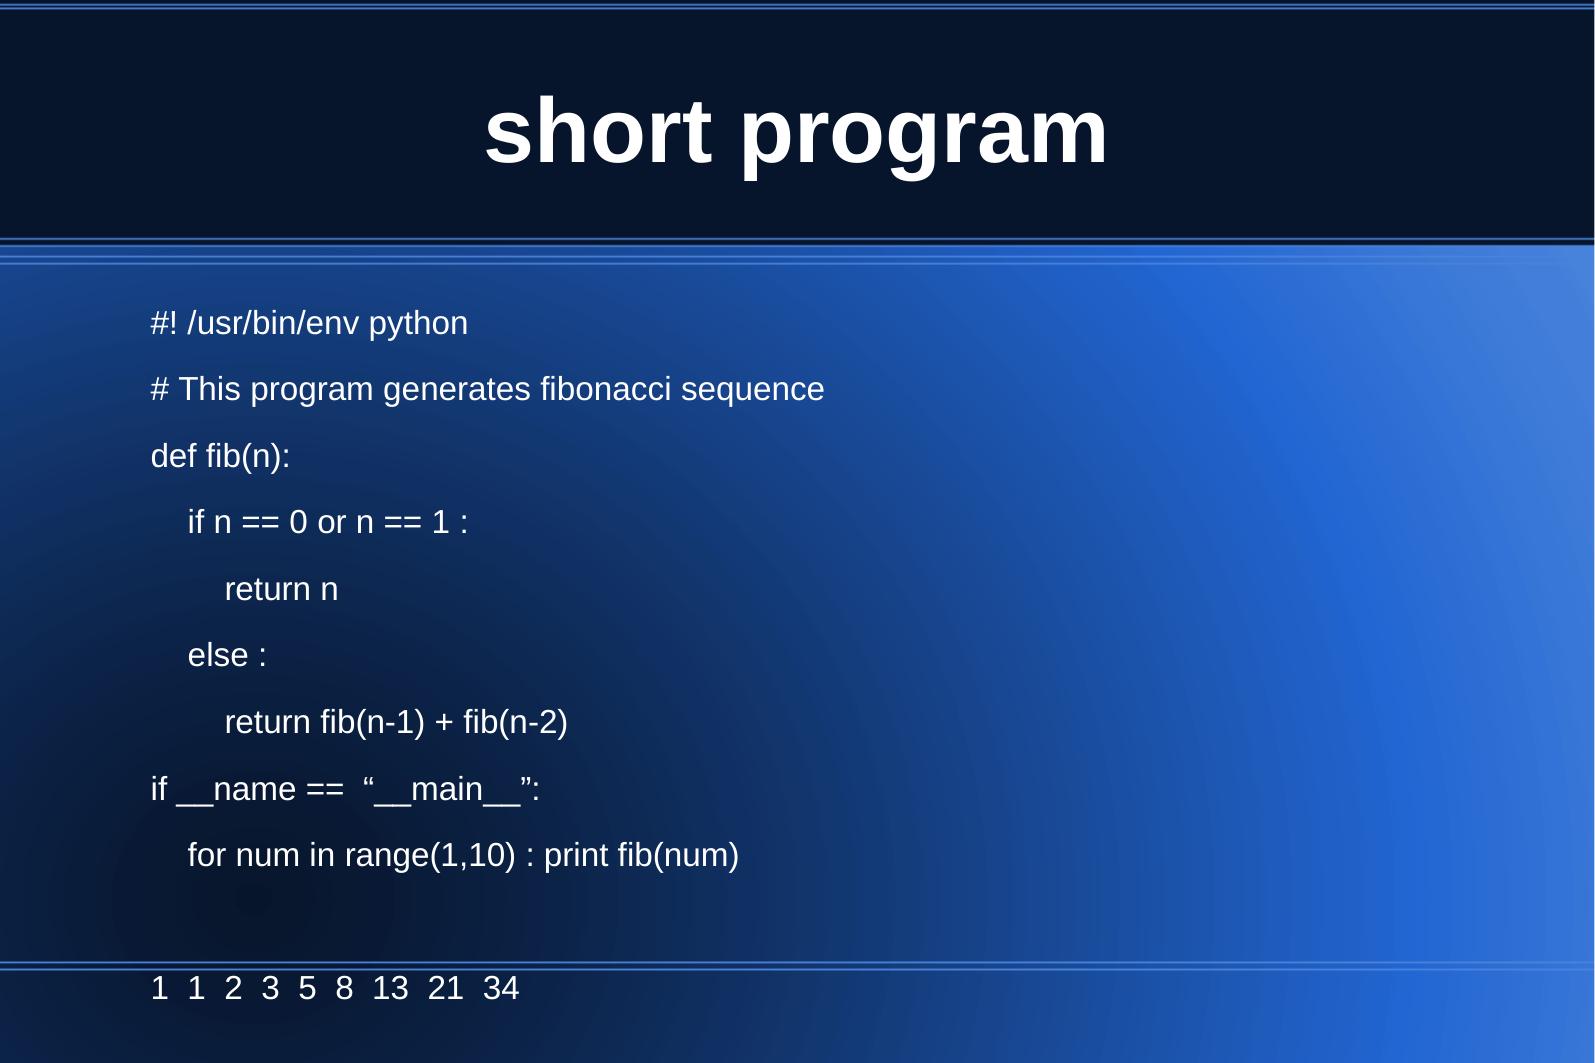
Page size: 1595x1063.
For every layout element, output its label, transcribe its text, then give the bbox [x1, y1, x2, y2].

picture [0, 0, 1595, 1063]
list #! /usr/bin/env python # This program generates fibonacci sequence def fib(n): if n == 0 or n == 1 : return n else : return fib(n-1) + fib(n-2) if __name == “__main__”: for num in range(1,10) : print fib(num) 1 1 2 3 5 8 13 21 34 [79, 304, 1515, 1063]
title short program [79, 49, 1515, 213]
